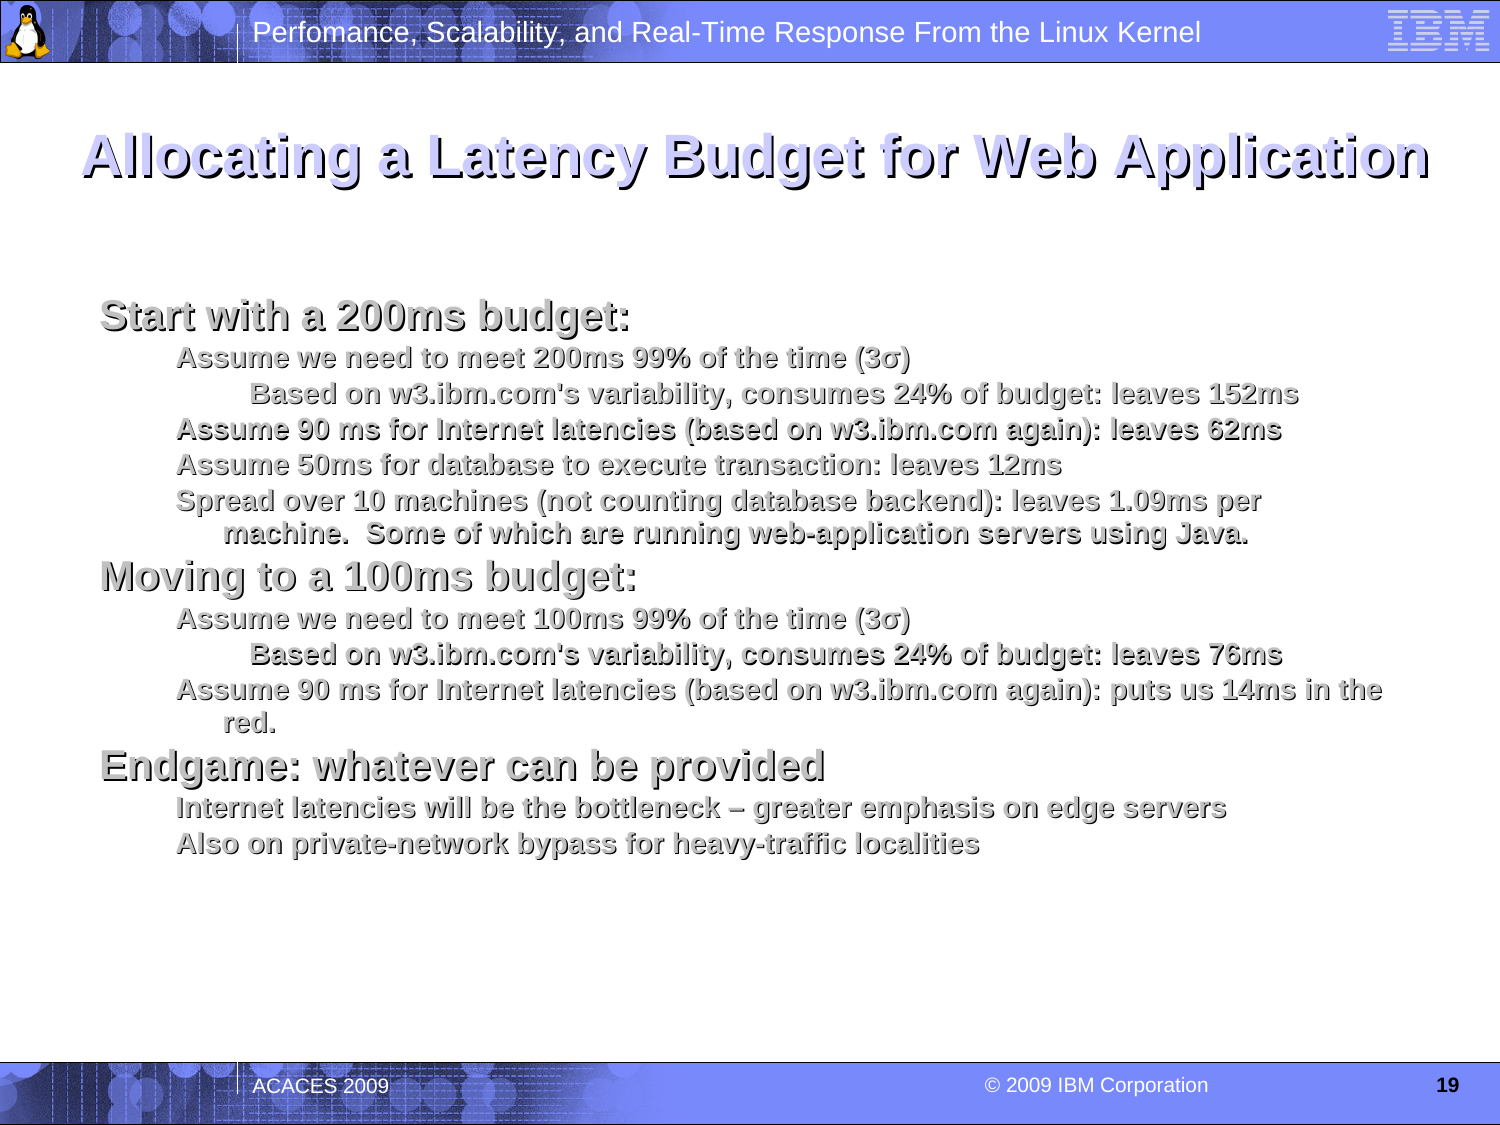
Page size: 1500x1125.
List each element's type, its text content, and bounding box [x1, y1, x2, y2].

list Start with a 200ms budget: Assume we need to meet 200ms 99% of the time (3σ) Based on w3.ibm.com's variability, consumes 24% of budget: leaves 152ms Assume 90 ms for Internet latencies (based on w3.ibm.com again): leaves 62ms Assume 50ms for database to execute transaction: leaves 12ms Spread over 10 machines (not counting database backend): leaves 1.09ms per machine. Some of which are running web-application servers using Java. Moving to a 100ms budget: Assume we need to meet 100ms 99% of the time (3σ) Based on w3.ibm.com's variability, consumes 24% of budget: leaves 76ms Assume 90 ms for Internet latencies (based on w3.ibm.com again): puts us 14ms in the red. Endgame: whatever can be provided Internet latencies will be the bottleneck – greater emphasis on edge servers Also on private-network bypass for heavy-traffic localities [99, 291, 1389, 1022]
title Allocating a Latency Budget for Web Application [79, 116, 1433, 199]
picture [0, 1063, 1500, 1124]
picture [1, 1, 1500, 62]
